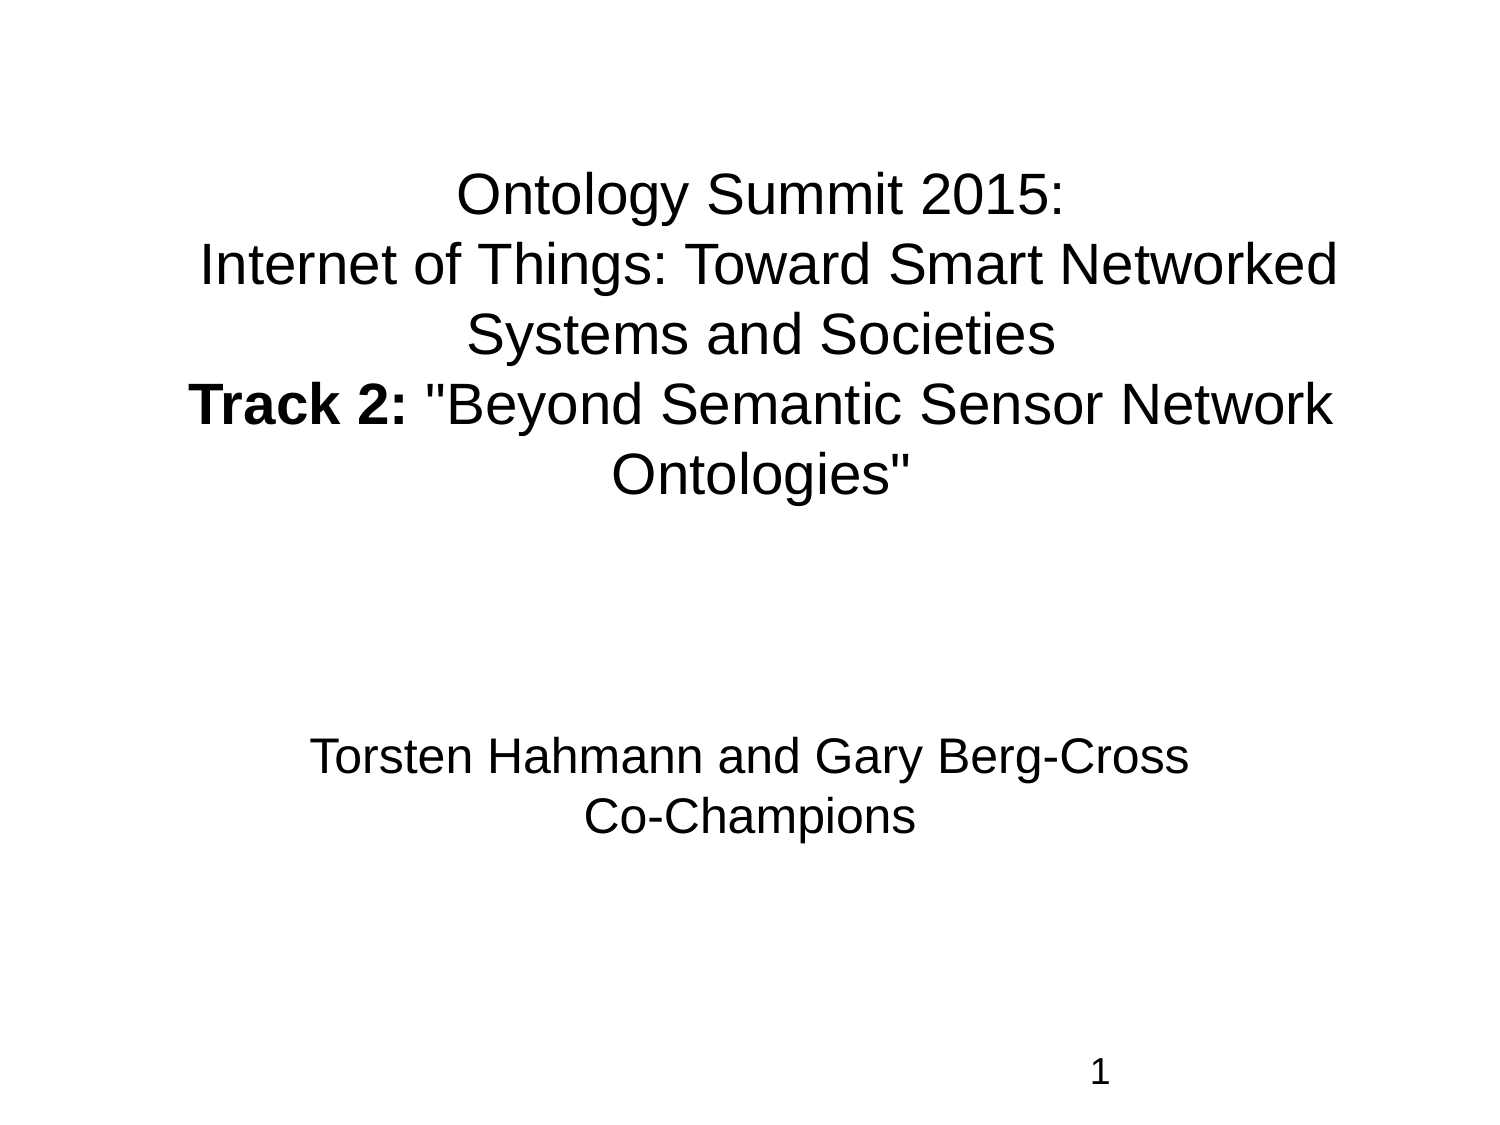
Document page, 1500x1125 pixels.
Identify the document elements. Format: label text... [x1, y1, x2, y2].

title Ontology Summit 2015: Internet of Things: Toward Smart Networked Systems and Societies Track 2: "Beyond Semantic Sensor Network Ontologies" [76, 149, 1447, 591]
subtitle Torsten Hahmann and Gary Berg-Cross Co-Champions [225, 716, 1275, 925]
text_box <number> [1074, 1042, 1425, 1103]
